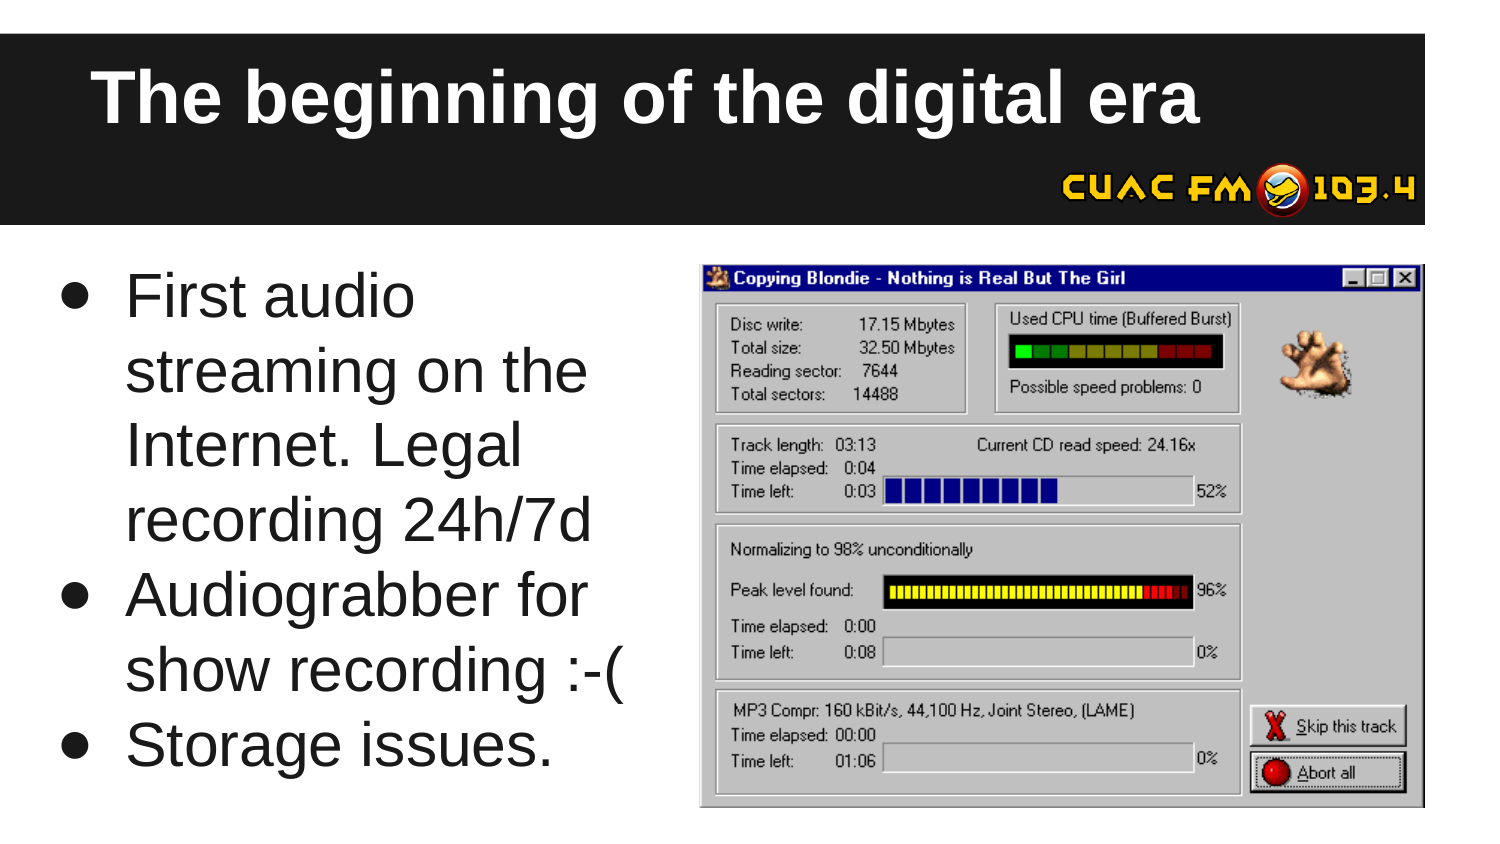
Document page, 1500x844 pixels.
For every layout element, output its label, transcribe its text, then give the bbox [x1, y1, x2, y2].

picture [1054, 158, 1425, 221]
picture [699, 264, 1425, 808]
list First audio streaming on the Internet. Legal recording 24h/7d Audiograbber for show recording :-( Storage issues. [35, 239, 692, 808]
title The beginning of the digital era [75, 33, 1425, 221]
